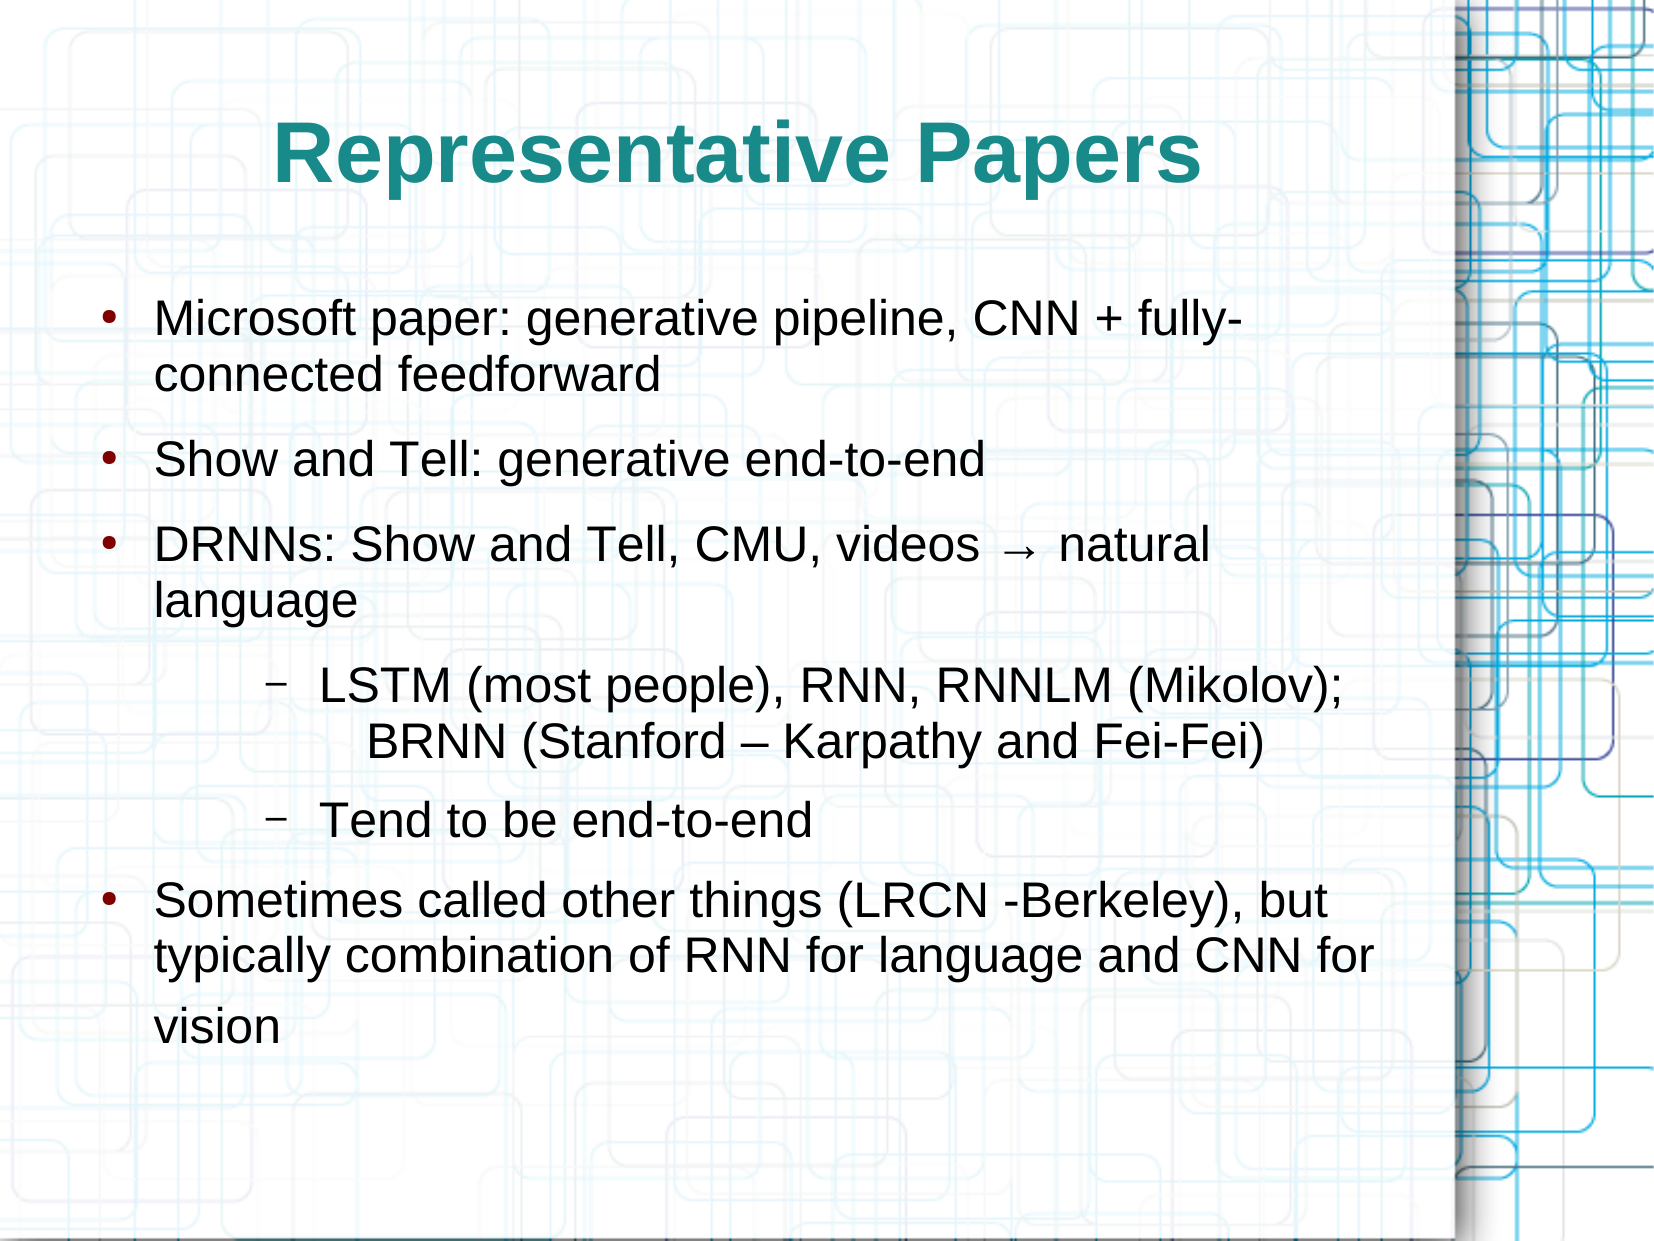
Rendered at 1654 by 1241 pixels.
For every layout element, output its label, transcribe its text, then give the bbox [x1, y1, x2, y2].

list Microsoft paper: generative pipeline, CNN + fully-connected feedforward Show and Tell: generative end-to-end DRNNs: Show and Tell, CMU, videos → natural language LSTM (most people), RNN, RNNLM (Mikolov); BRNN (Stanford – Karpathy and Fei-Fei) Tend to be end-to-end Sometimes called other things (LRCN -Berkeley), but typically combination of RNN for language and CNN for vision [82, 290, 1418, 1109]
picture [0, 0, 1654, 1241]
title Representative Papers [59, 49, 1418, 257]
